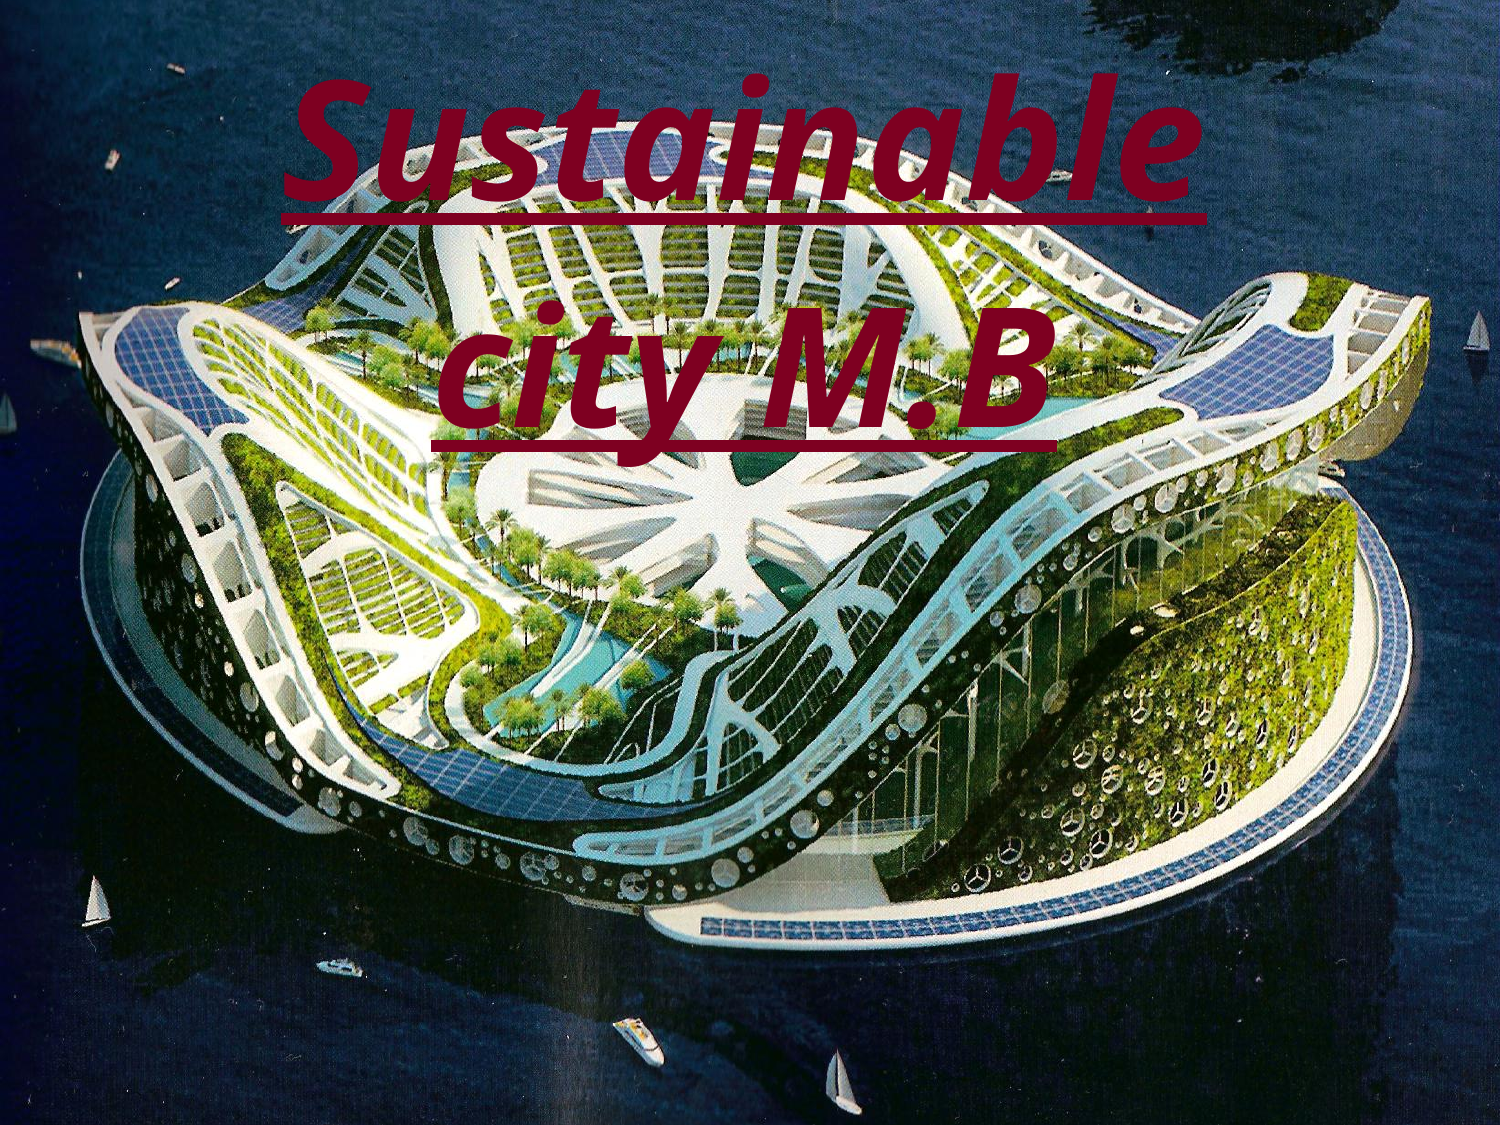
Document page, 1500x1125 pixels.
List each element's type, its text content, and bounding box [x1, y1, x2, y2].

text_box Sustainable city M.B [212, 15, 1276, 461]
picture [0, 0, 1500, 1125]
title [145, 0, 1421, 242]
